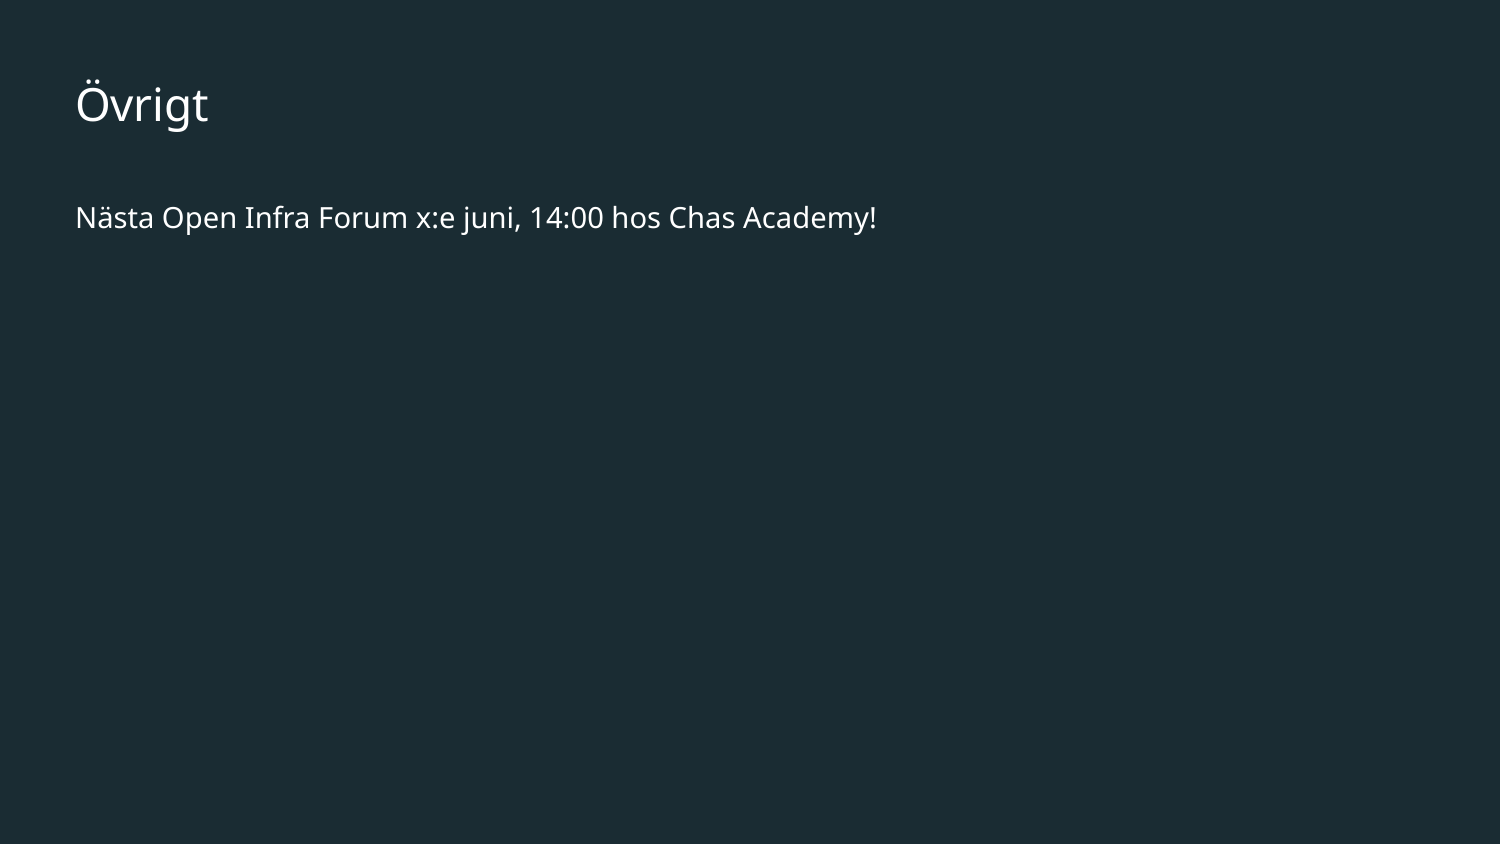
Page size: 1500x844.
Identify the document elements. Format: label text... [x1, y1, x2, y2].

title Övrigt [75, 33, 1425, 175]
list Nästa Open Infra Forum x:e juni, 14:00 hos Chas Academy! [75, 197, 1425, 687]
